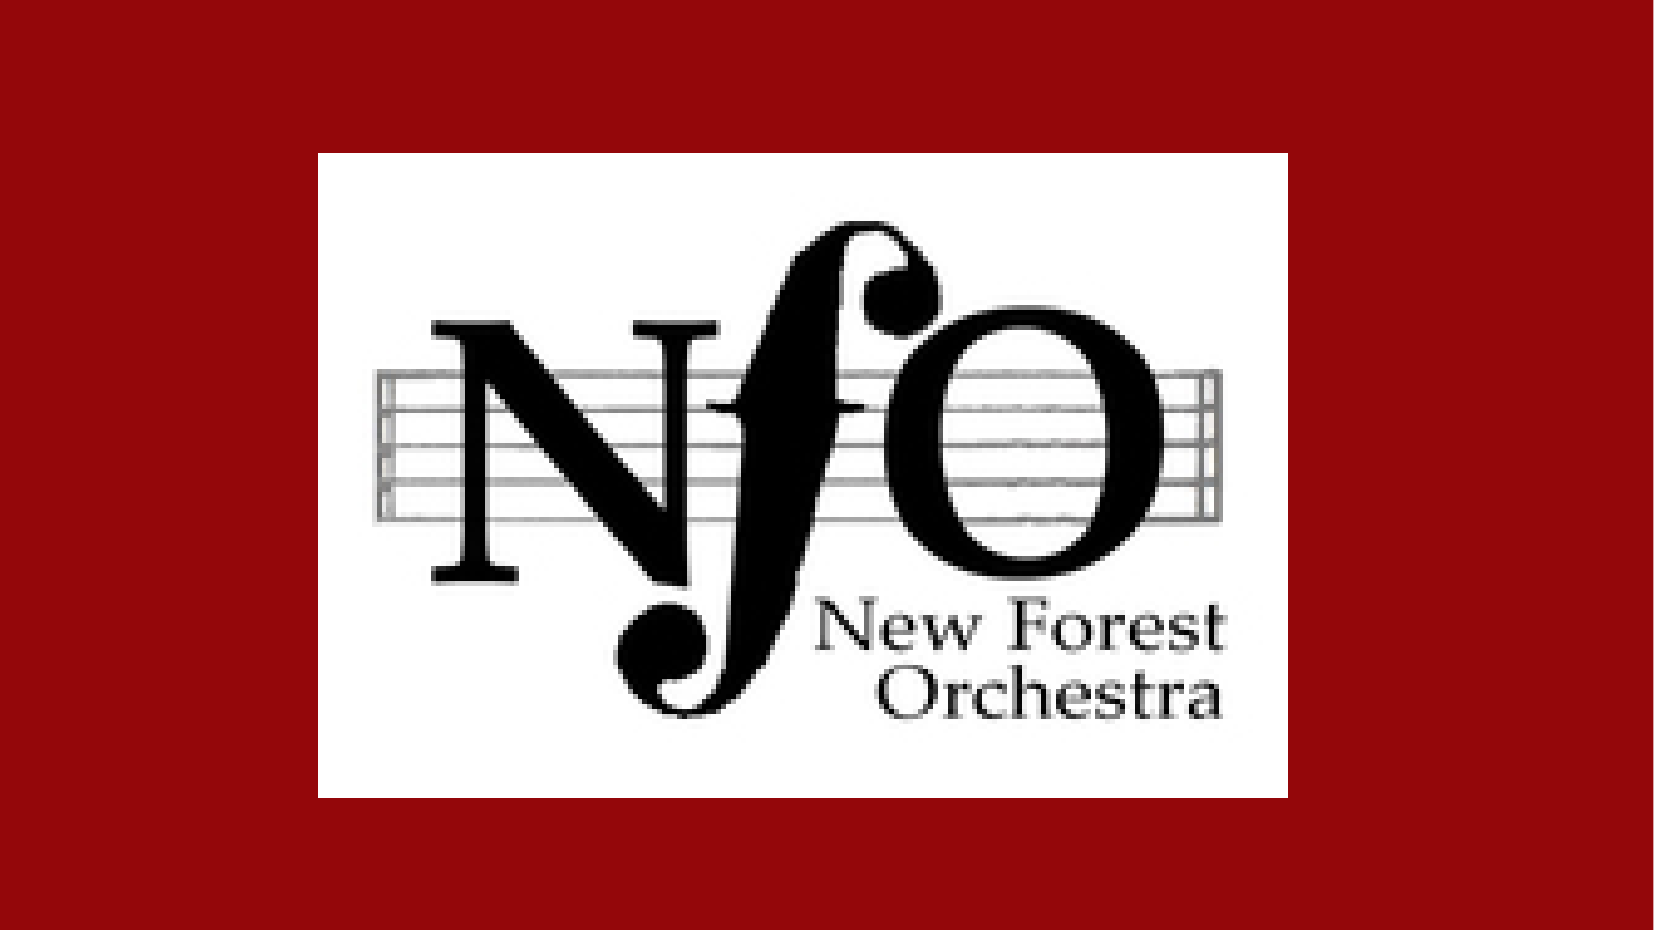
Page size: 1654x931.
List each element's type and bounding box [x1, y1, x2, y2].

picture [318, 153, 1288, 798]
